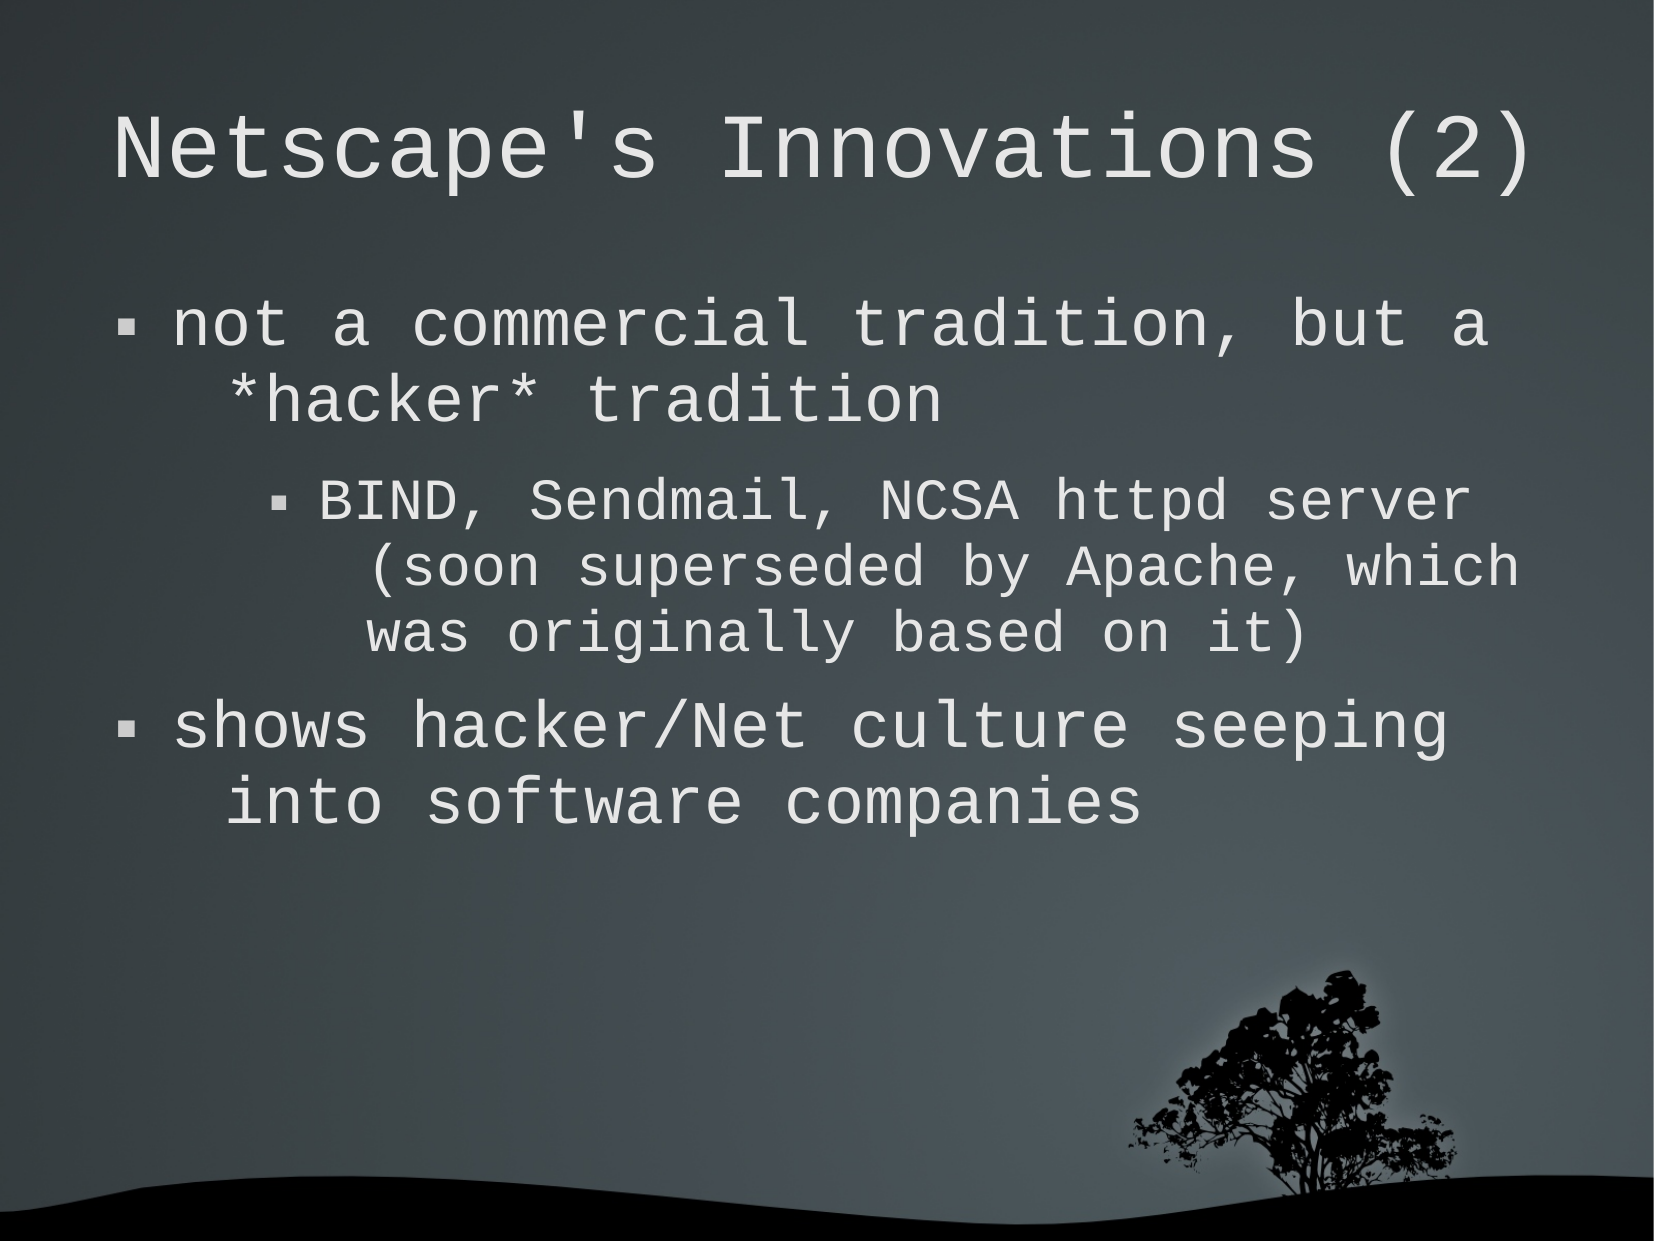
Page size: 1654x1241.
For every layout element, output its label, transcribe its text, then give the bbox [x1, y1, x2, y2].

picture [0, 0, 1654, 1241]
title Netscape's Innovations (2) [82, 56, 1571, 250]
list not a commercial tradition, but a *hacker* tradition BIND, Sendmail, NCSA httpd server (soon superseded by Apache, which was originally based on it) shows hacker/Net culture seeping into software companies [82, 290, 1571, 1094]
